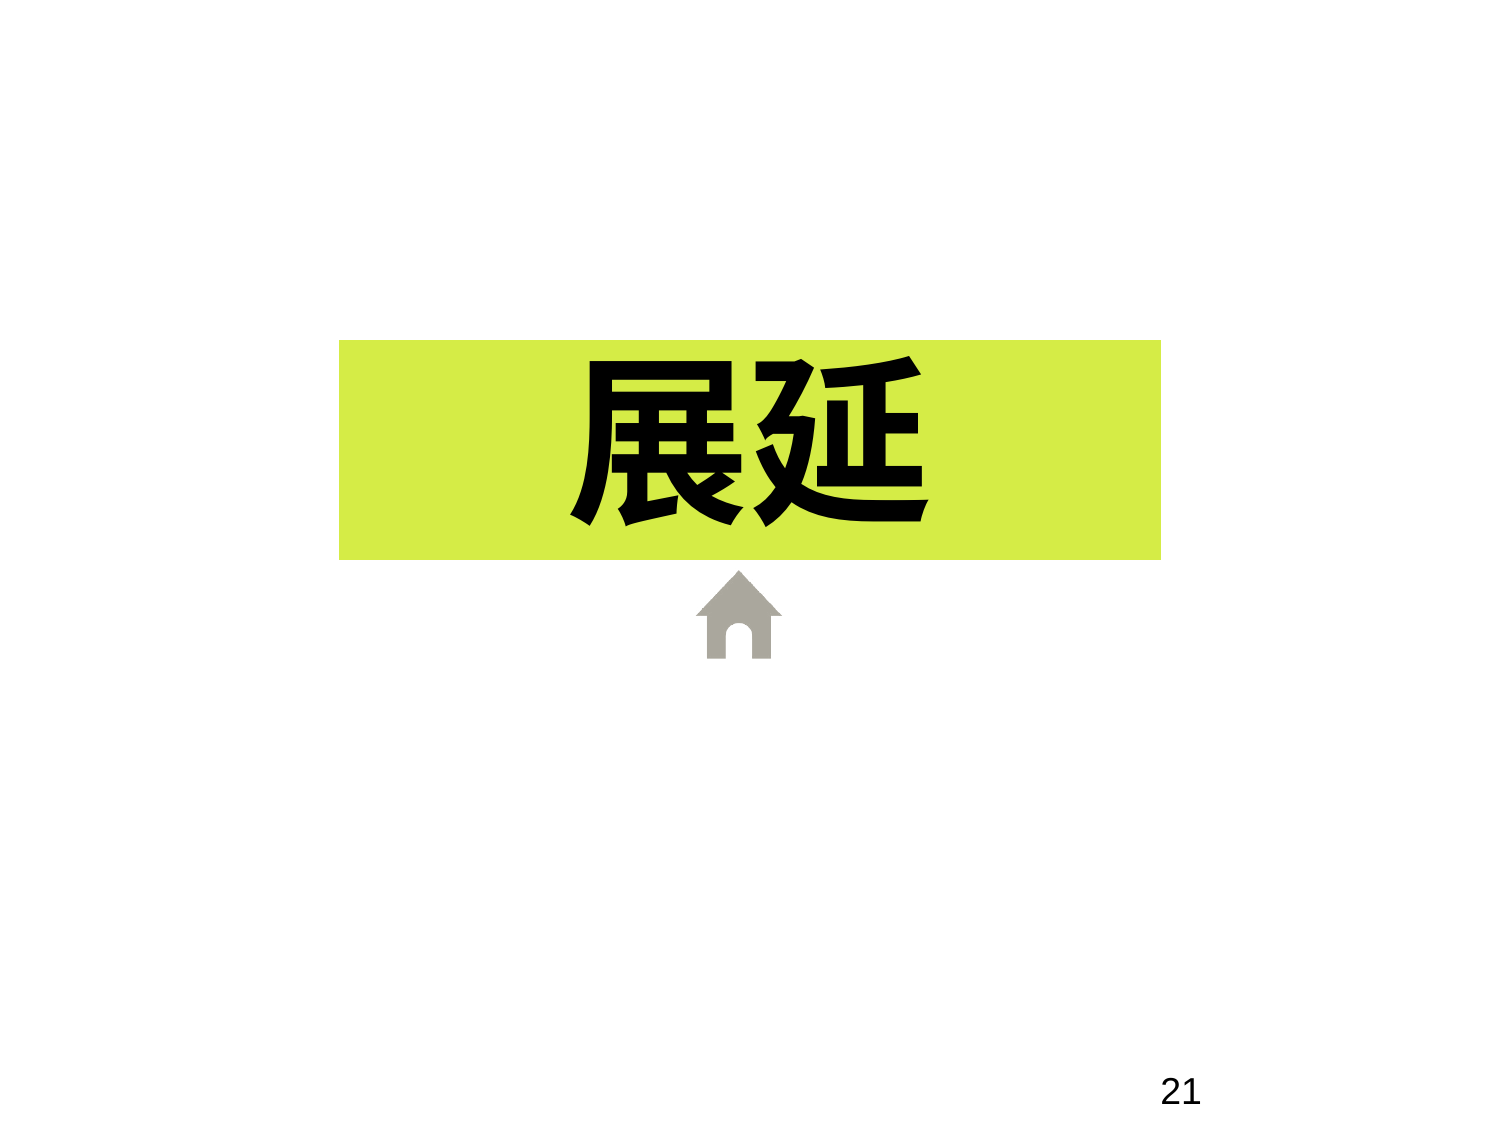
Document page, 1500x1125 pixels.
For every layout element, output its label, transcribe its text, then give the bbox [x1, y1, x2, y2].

text_box 展延 [336, 338, 1164, 563]
text_box <編號> [1145, 1059, 1496, 1120]
picture [684, 562, 798, 669]
